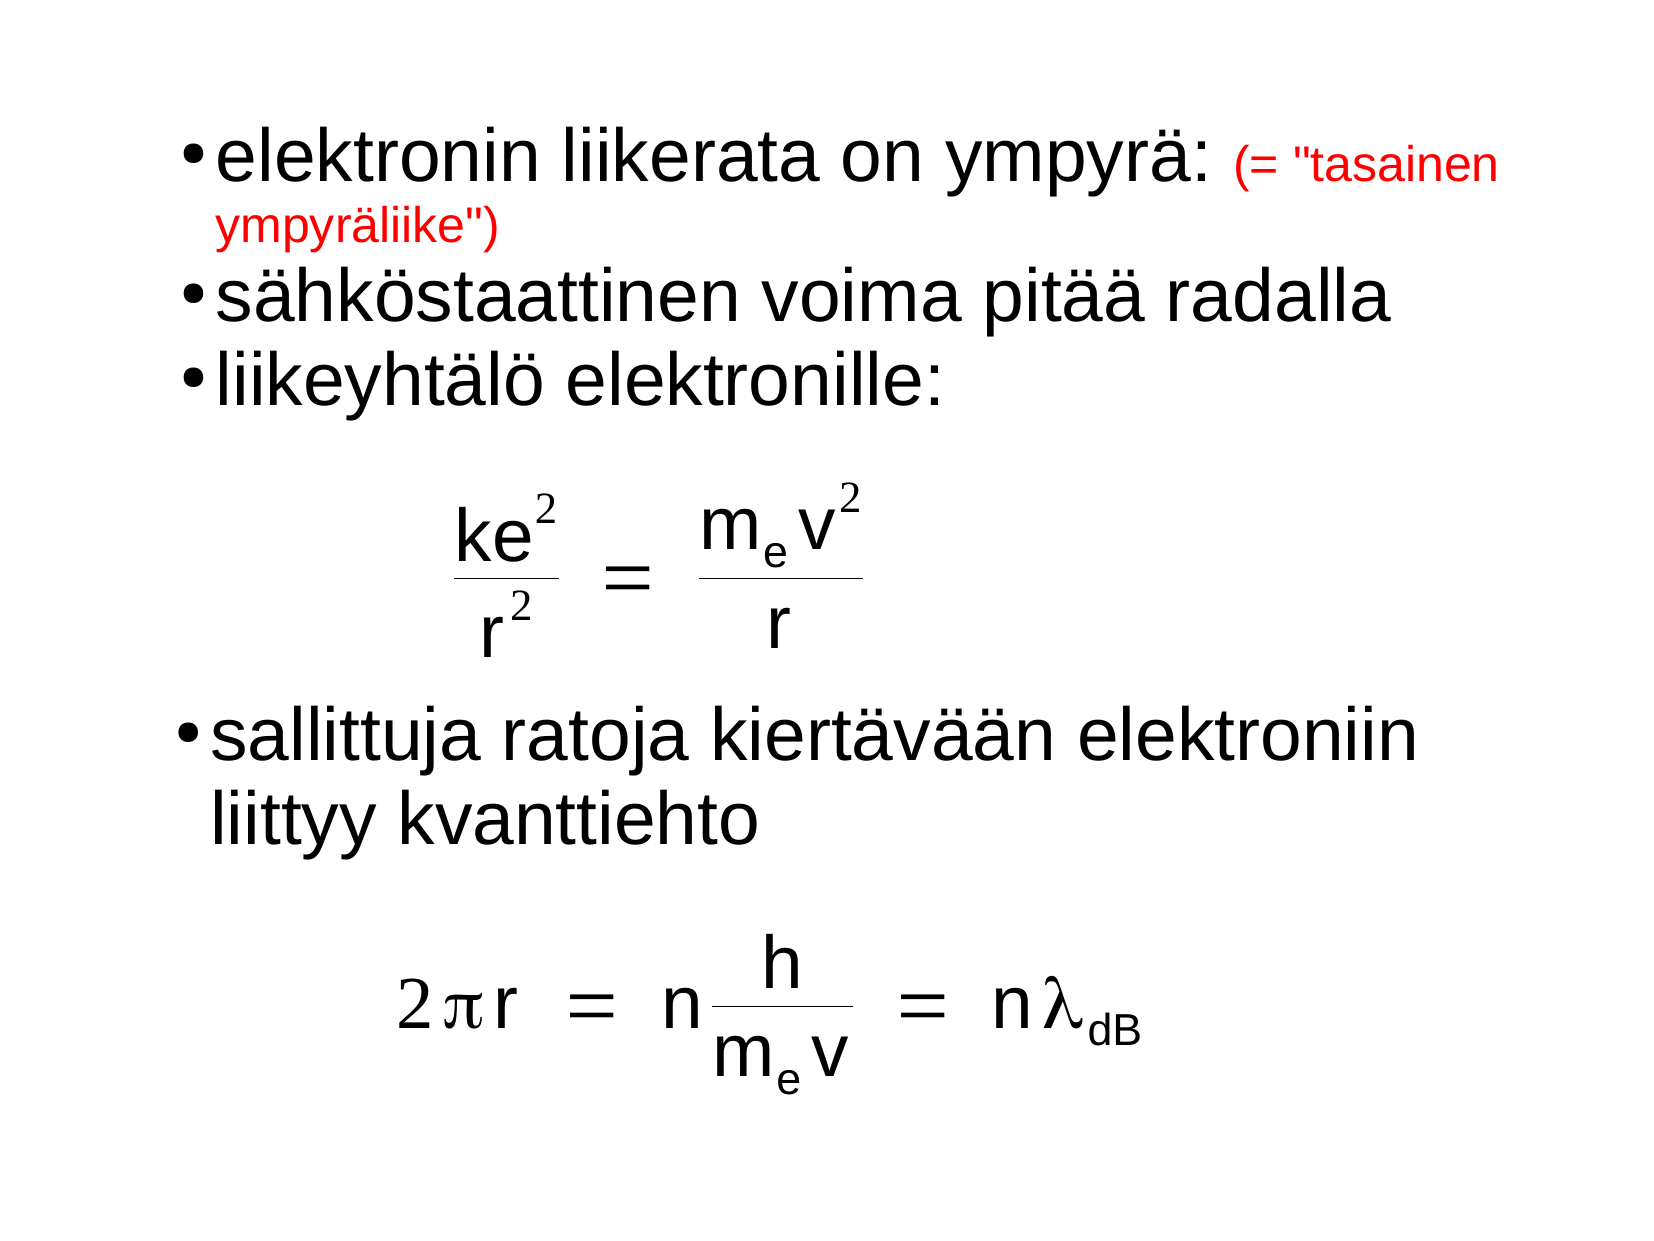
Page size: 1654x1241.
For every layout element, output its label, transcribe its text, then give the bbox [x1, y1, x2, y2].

text_box sallittuja ratoja kiertävään elektroniin liittyy kvanttiehto [160, 685, 1536, 952]
chart [389, 921, 1149, 1104]
chart [446, 472, 871, 674]
text_box elektronin liikerata on ympyrä: (= "tasainen ympyräliike") sähköstaattinen voima pitää radalla liikeyhtälö elektronille: [165, 106, 1583, 429]
